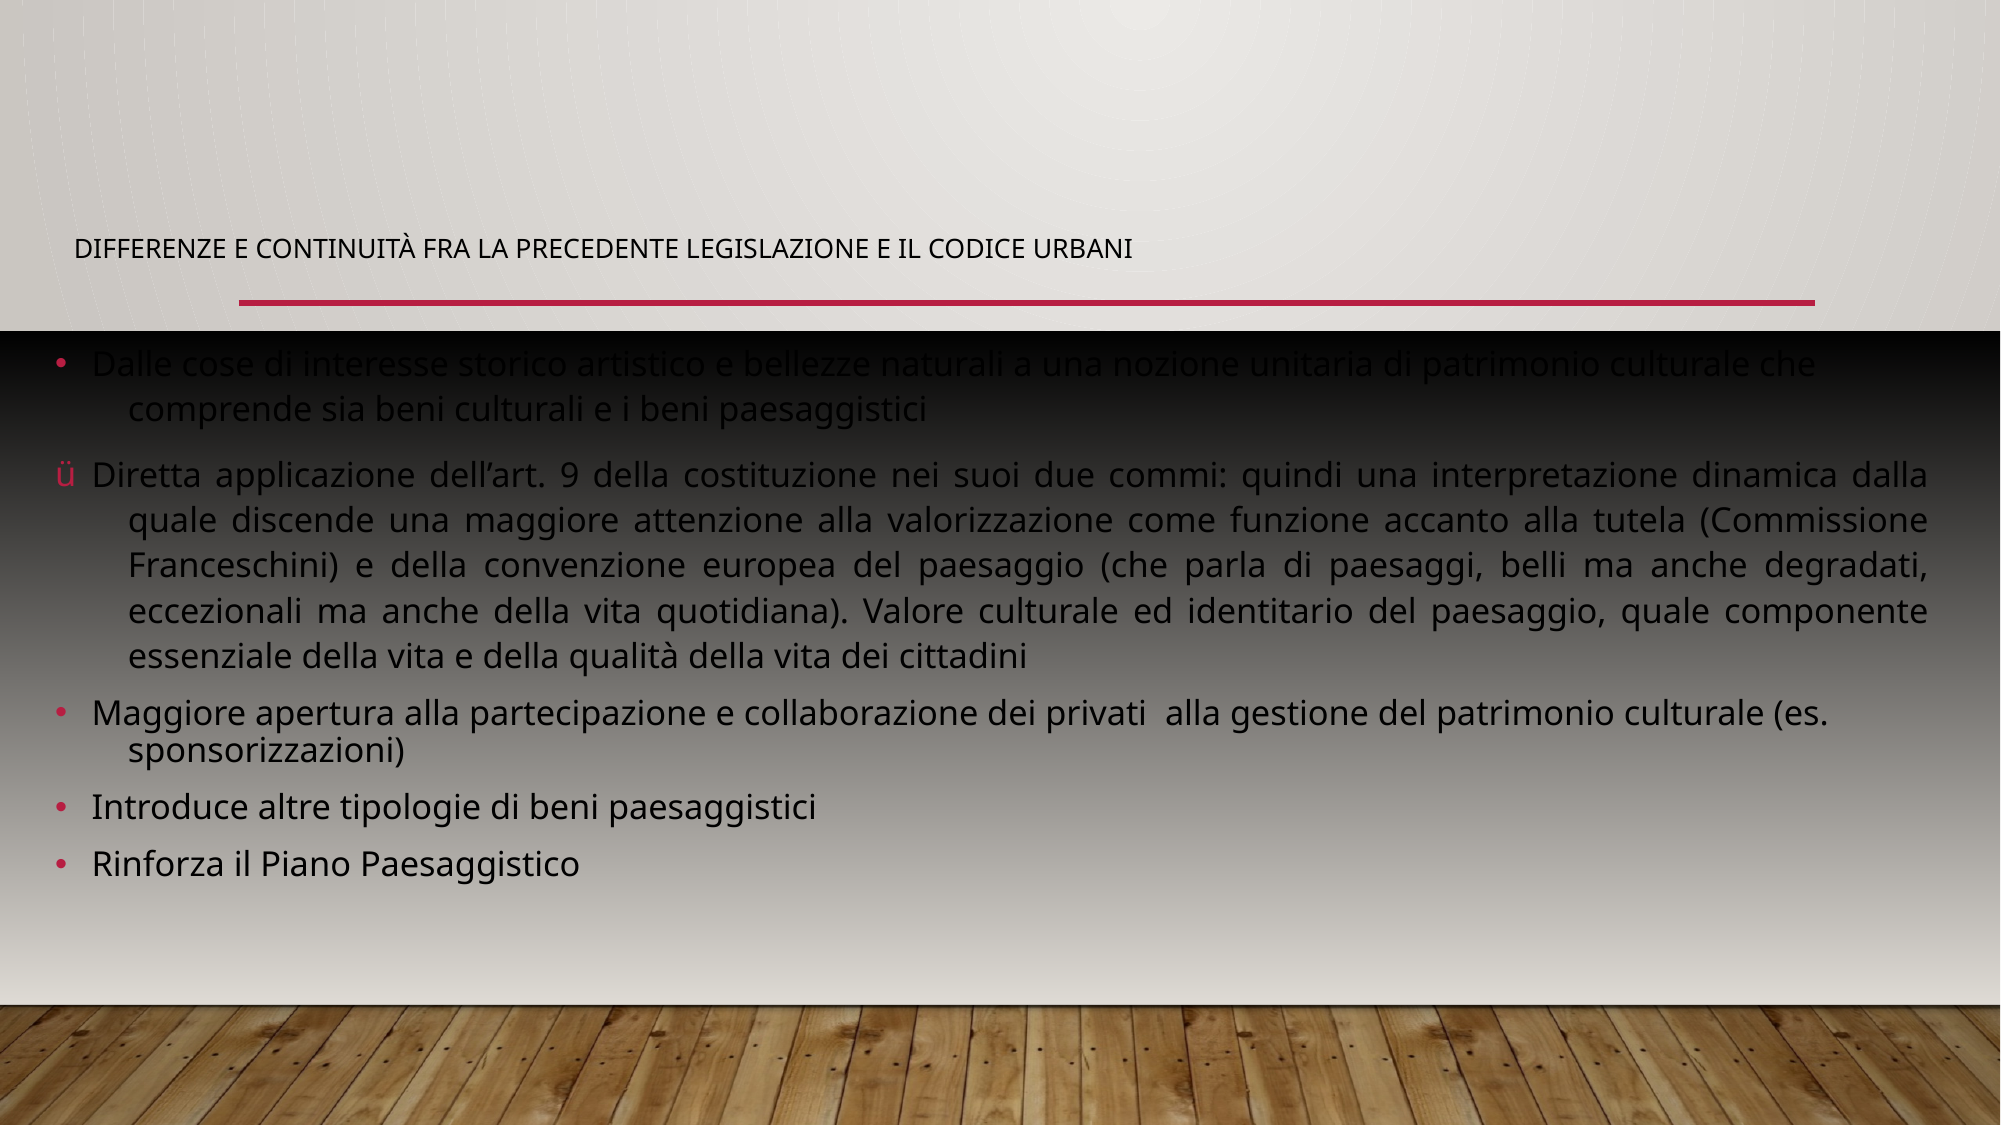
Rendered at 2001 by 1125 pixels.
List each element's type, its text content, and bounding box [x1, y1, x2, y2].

title Differenze e continuità fra la precedente legislazione e il codice urbani [58, 228, 1963, 305]
list Dalle cose di interesse storico artistico e bellezze naturali a una nozione unitaria di patrimonio culturale che comprende sia beni culturali e i beni paesaggistici Diretta applicazione dell’art. 9 della costituzione nei suoi due commi: quindi una interpretazione dinamica dalla quale discende una maggiore attenzione alla valorizzazione come funzione accanto alla tutela (Commissione Franceschini) e della convenzione europea del paesaggio (che parla di paesaggi, belli ma anche degradati, eccezionali ma anche della vita quotidiana). Valore culturale ed identitario del paesaggio, quale componente essenziale della vita e della qualità della vita dei cittadini Maggiore apertura alla partecipazione e collaborazione dei privati alla gestione del patrimonio culturale (es. sponsorizzazioni) Introduce altre tipologie di beni paesaggistici Rinforza il Piano Paesaggistico [40, 330, 1944, 897]
